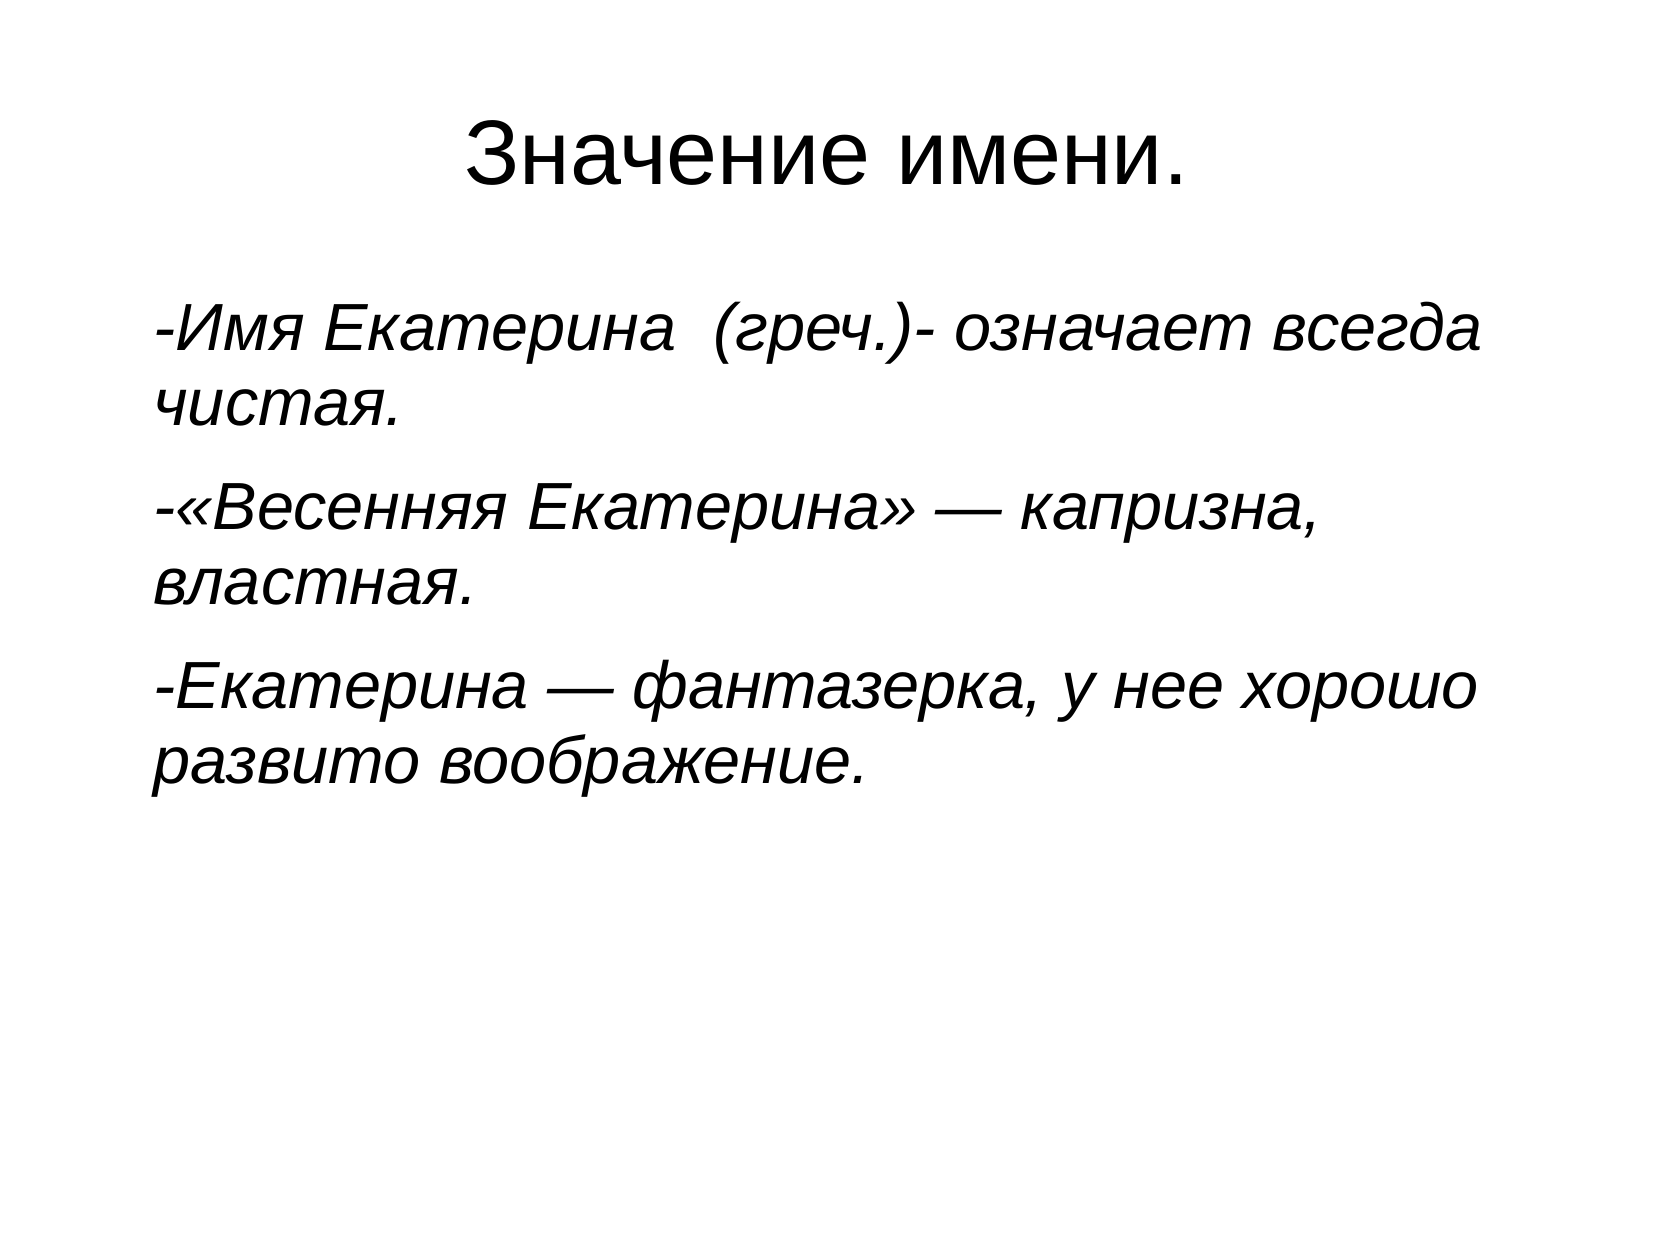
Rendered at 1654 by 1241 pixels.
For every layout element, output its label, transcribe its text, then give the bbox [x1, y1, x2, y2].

title Значение имени. [82, 49, 1571, 257]
list -Имя Екатерина (греч.)- означает всегда чистая. -«Весенняя Екатерина» — капризна, властная. -Екатерина — фантазерка, у нее хорошо развито воображение. [82, 290, 1571, 1109]
